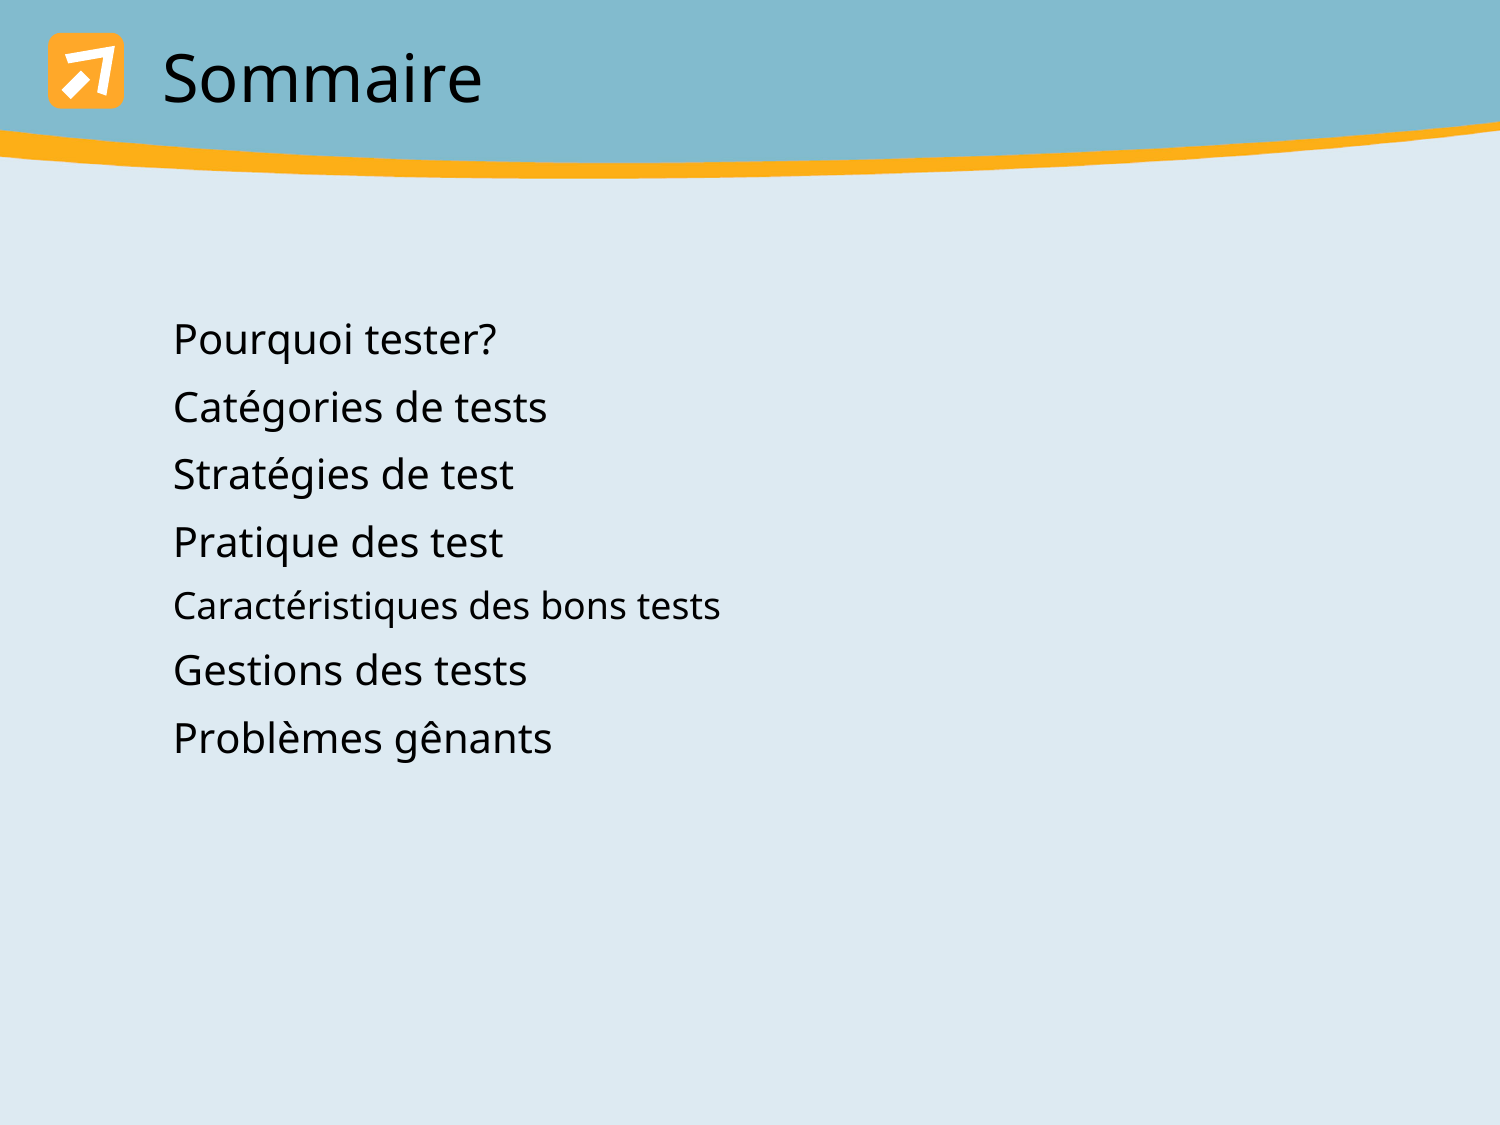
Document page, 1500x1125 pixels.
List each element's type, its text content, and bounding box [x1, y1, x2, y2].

picture [0, 0, 1500, 1125]
list Pourquoi tester? Catégories de tests Stratégies de test Pratique des test Caractéristiques des bons tests Gestions des tests Problèmes gênants [155, 302, 1400, 1046]
title Sommaire [147, 23, 1474, 190]
